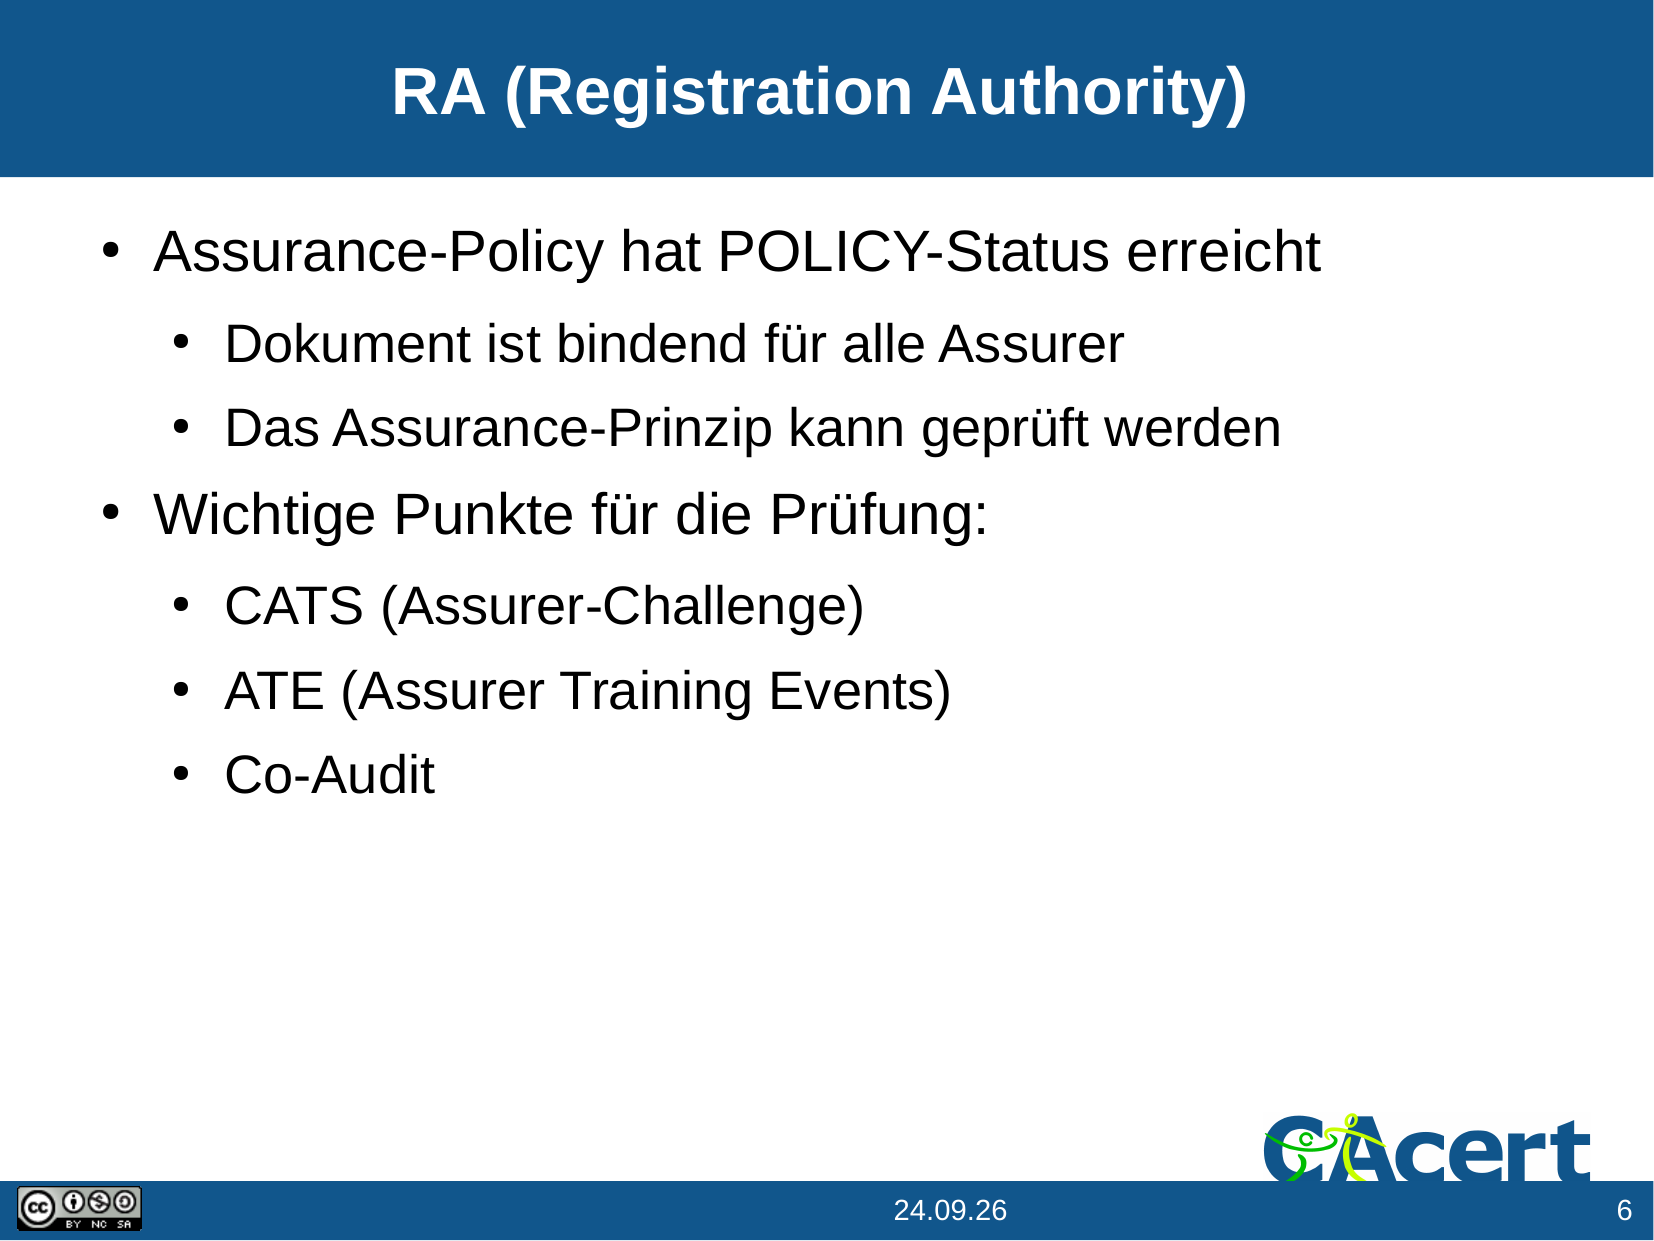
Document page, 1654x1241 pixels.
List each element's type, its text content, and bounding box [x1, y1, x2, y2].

picture [1263, 1112, 1591, 1181]
list Assurance-Policy hat POLICY-Status erreicht Dokument ist bindend für alle Assurer Das Assurance-Prinzip kann geprüft werden Wichtige Punkte für die Prüfung: CATS (Assurer-Challenge) ATE (Assurer Training Events) Co-Audit [82, 218, 1571, 1077]
title RA (Registration Authority) [76, 17, 1565, 166]
picture [17, 1186, 142, 1231]
